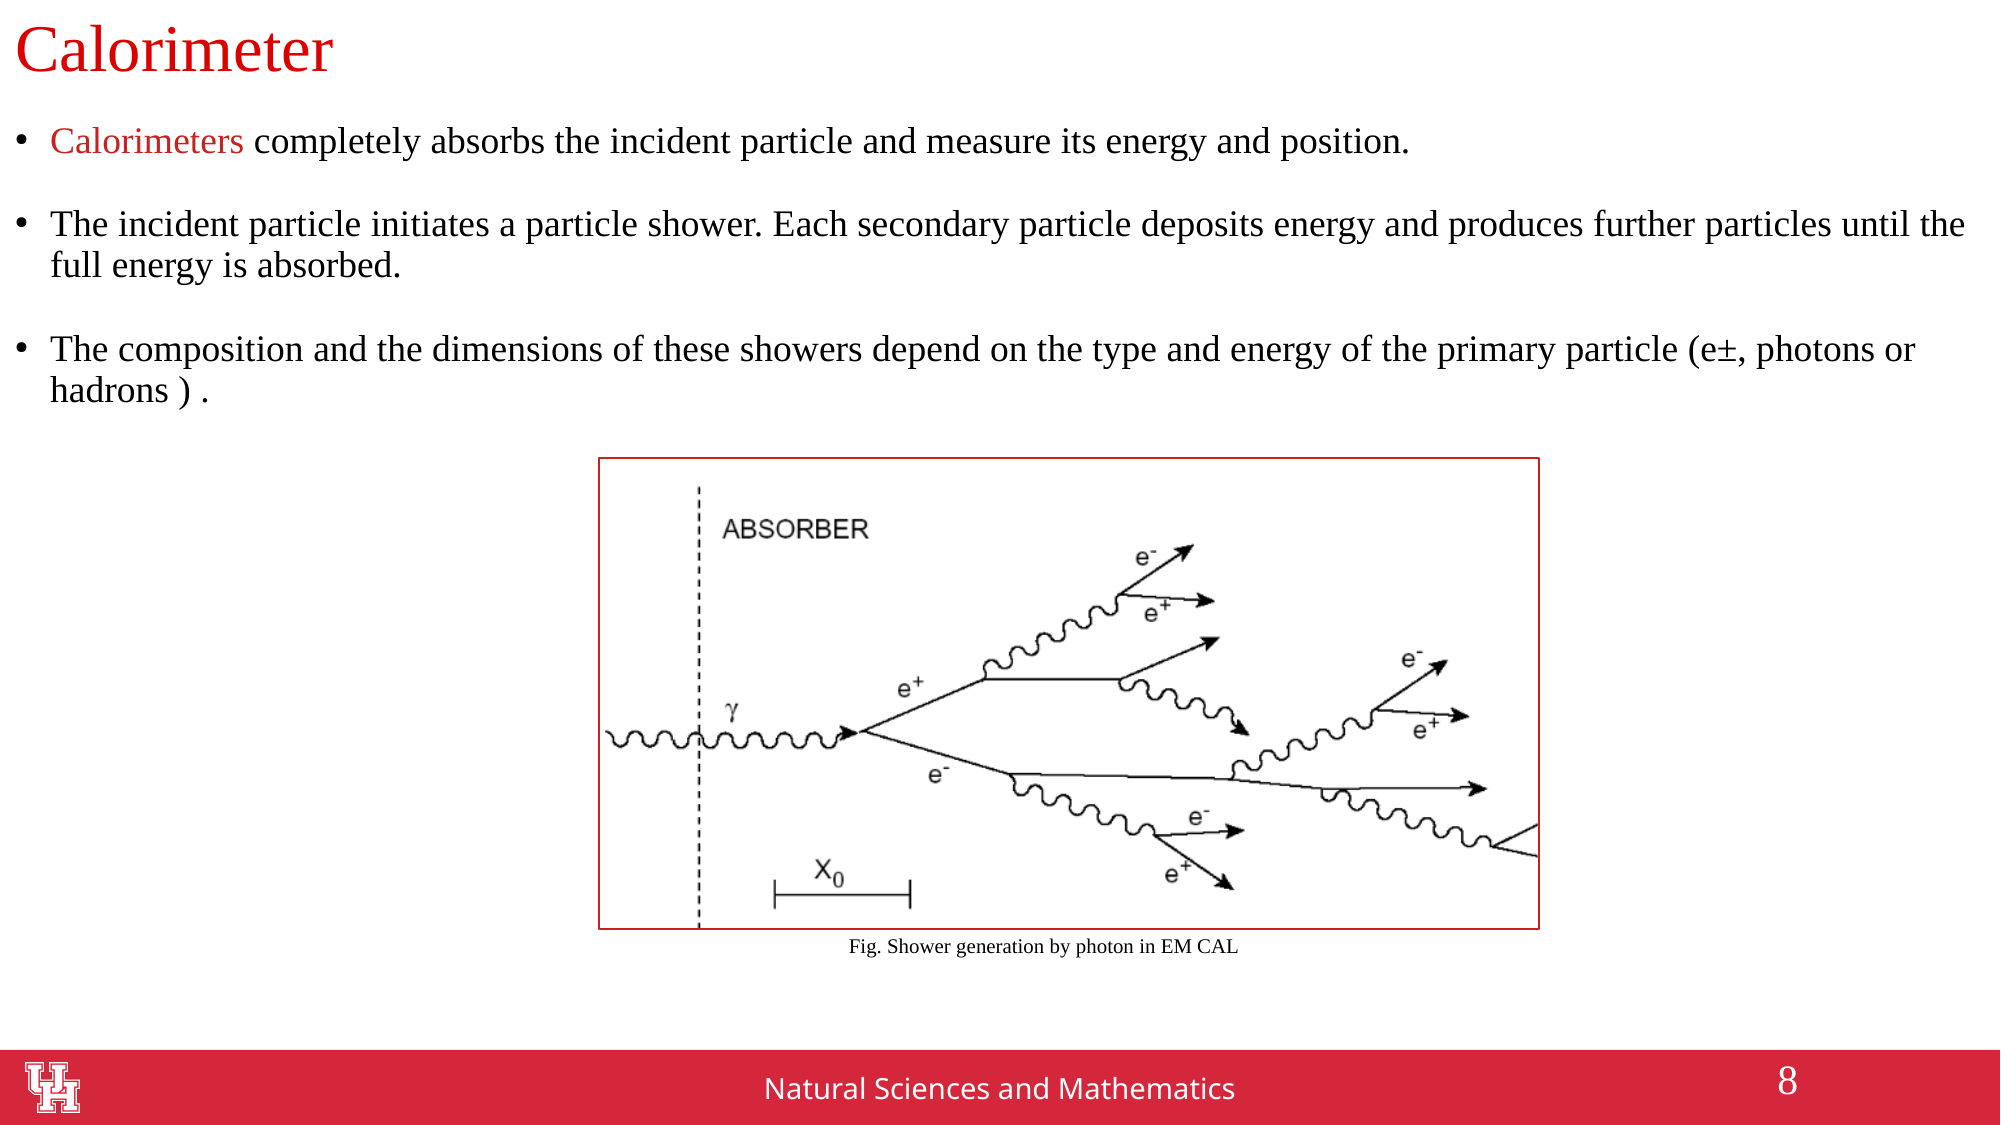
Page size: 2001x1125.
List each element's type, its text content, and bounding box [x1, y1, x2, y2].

text_box Calorimeters completely absorbs the incident particle and measure its energy and position. The incident particle initiates a particle shower. Each secondary particle deposits energy and produces further particles until the full energy is absorbed. The composition and the dimensions of these showers depend on the type and energy of the primary particle (e±, photons or hadrons ) . [0, 112, 2000, 460]
picture [600, 460, 1538, 929]
text_box 8 [1762, 1050, 1838, 1112]
picture [25, 1062, 80, 1113]
text_box Fig. Shower generation by photon in EM CAL [834, 928, 1313, 989]
title Calorimeter [0, 0, 1388, 91]
